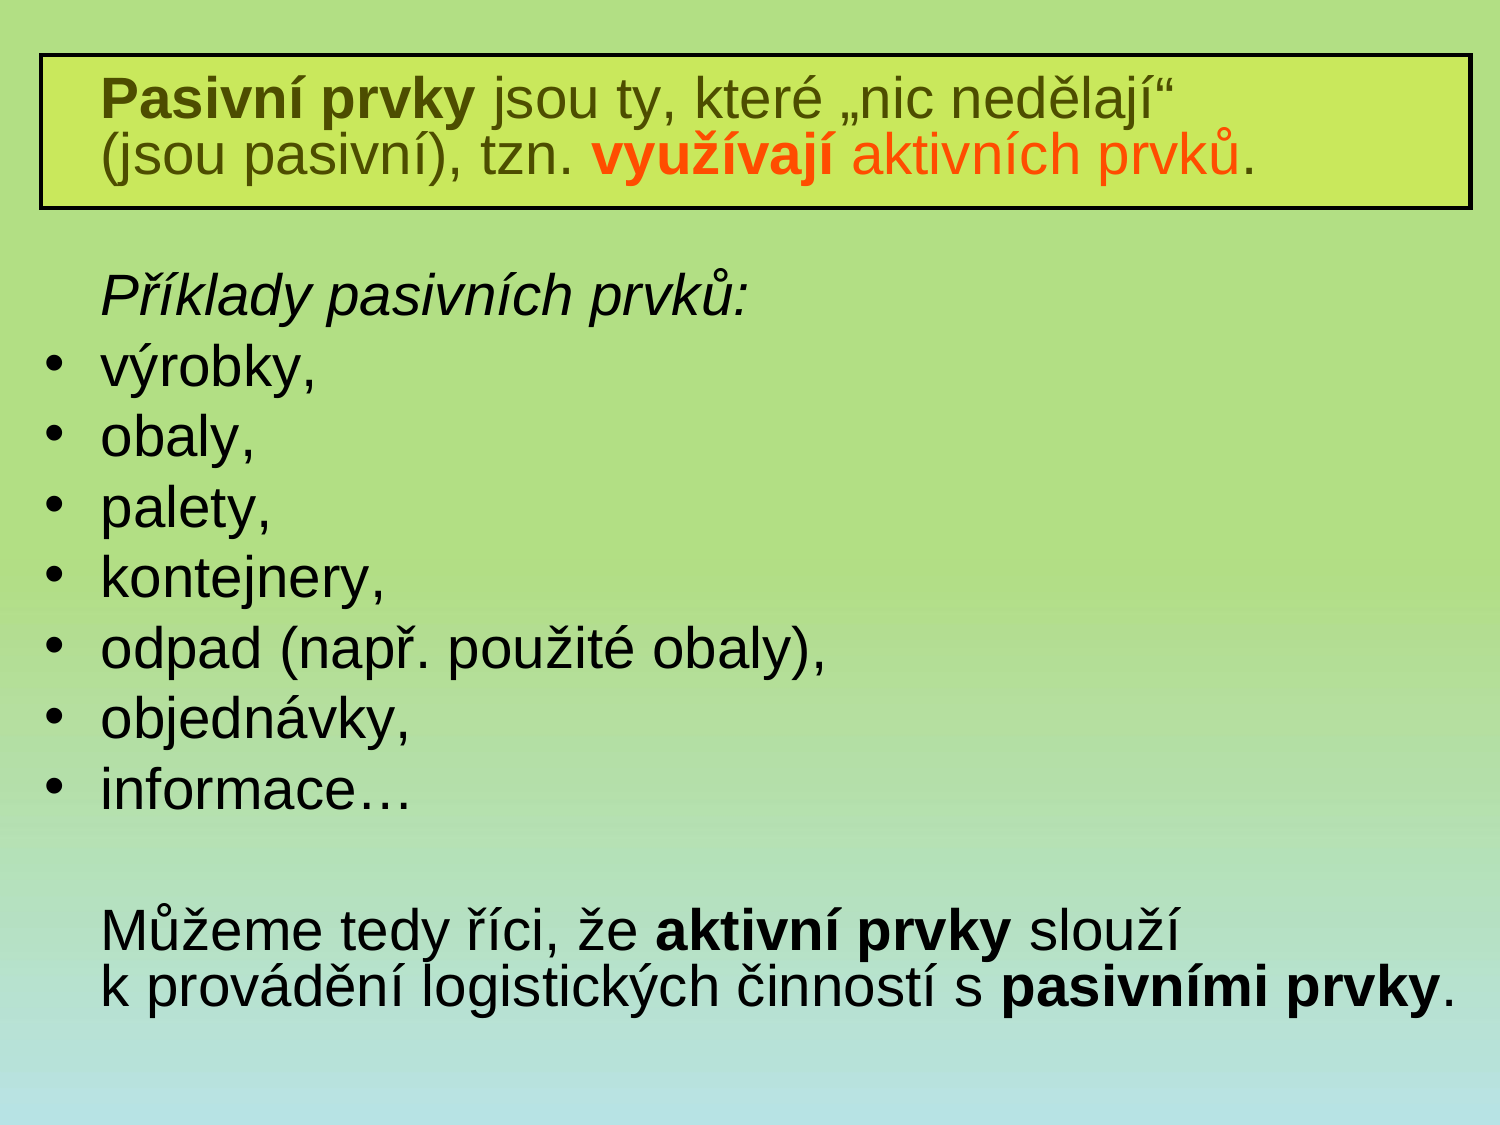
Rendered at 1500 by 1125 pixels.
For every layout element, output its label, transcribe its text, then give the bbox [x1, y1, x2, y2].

text_box [41, 54, 1471, 209]
picture [0, 0, 1500, 1125]
list Pasivní prvky jsou ty, které „nic nedělají“ (jsou pasivní), tzn. využívají aktivních prvků. Příklady pasivních prvků: výrobky, obaly, palety, kontejnery, odpad (např. použité obaly), objednávky, informace… Můžeme tedy říci, že aktivní prvky slouží k provádění logistických činností s pasivními prvky. [29, 66, 1483, 1096]
